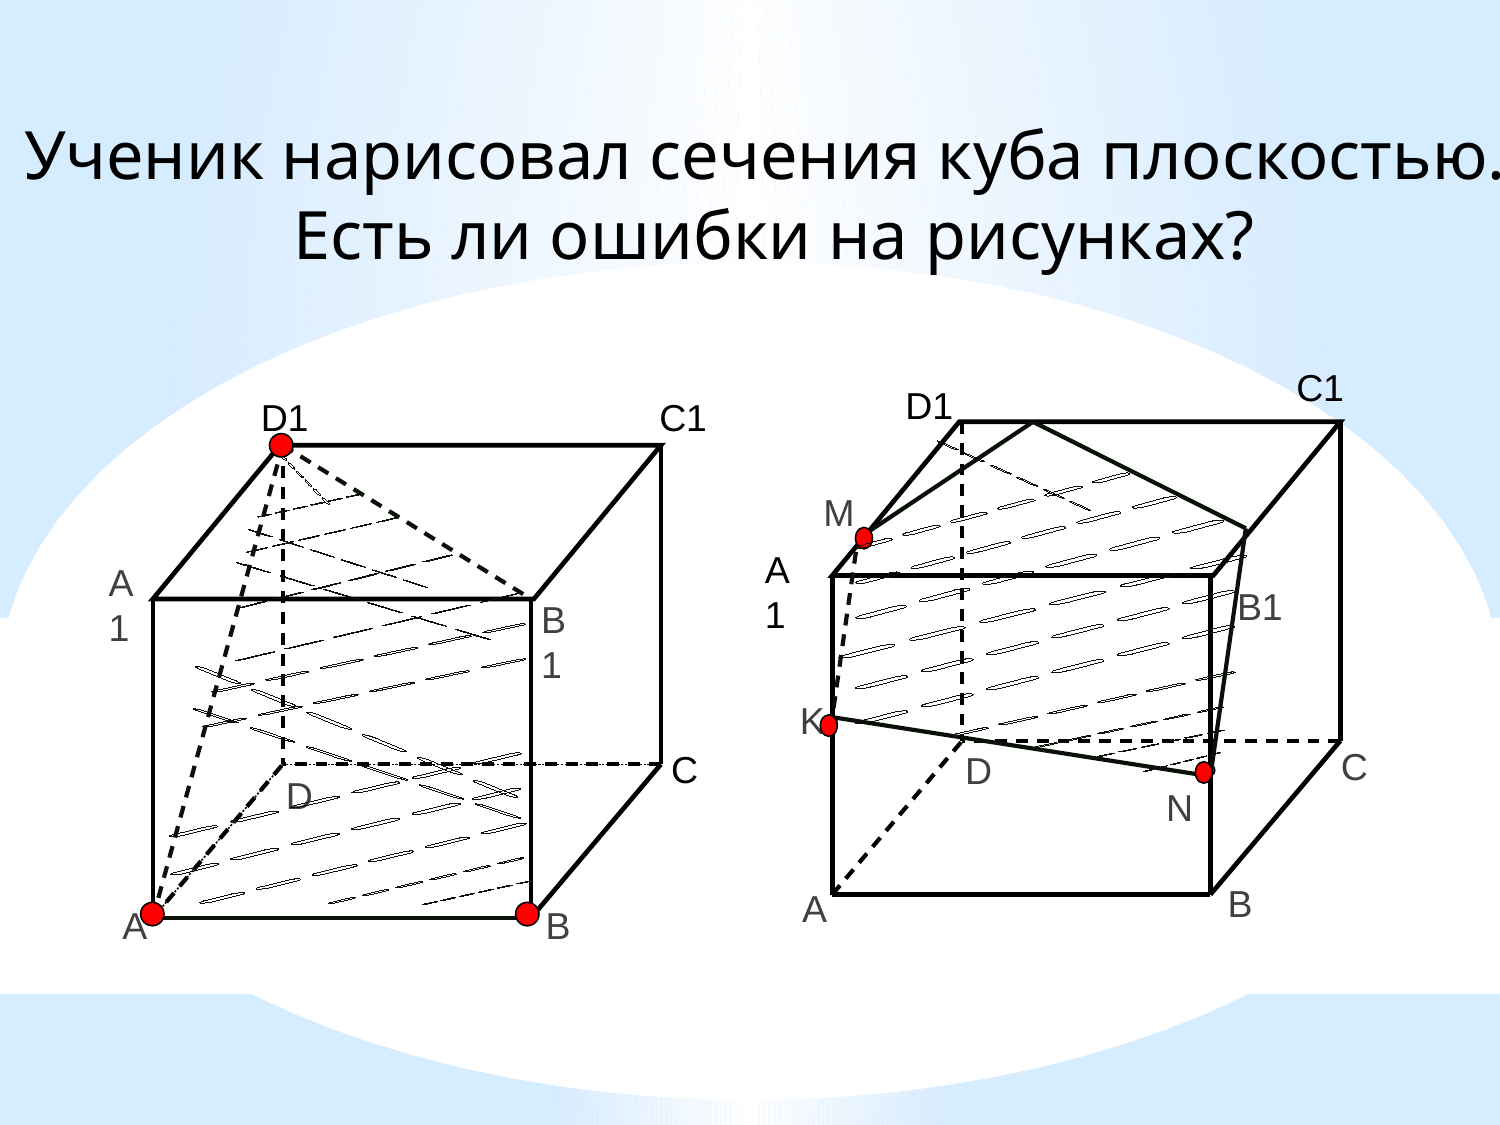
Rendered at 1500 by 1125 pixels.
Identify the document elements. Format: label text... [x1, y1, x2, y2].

text_box A1 [750, 538, 821, 644]
text_box C1 [1281, 356, 1376, 417]
text_box [820, 714, 838, 737]
text_box D1 [246, 386, 341, 447]
text_box D1 [890, 374, 986, 435]
text_box [1195, 761, 1215, 784]
text_box B [1212, 873, 1284, 933]
text_box D [271, 764, 342, 825]
text_box N [1151, 776, 1219, 837]
text_box K [785, 689, 830, 795]
text_box A [107, 894, 179, 955]
text_box B1 [526, 588, 598, 694]
text_box D1 [953, 425, 986, 435]
text_box [855, 527, 873, 549]
text_box B [530, 894, 602, 955]
text_box [140, 902, 165, 926]
text_box D [950, 739, 1022, 800]
text_box A1 [93, 551, 165, 657]
text_box M [808, 481, 845, 586]
text_box D [992, 739, 1022, 744]
text_box C [656, 738, 728, 799]
text_box Ученик нарисовал сечения куба плоскостью. Есть ли ошибки на рисунках? [10, 105, 1500, 281]
text_box C [1326, 735, 1397, 795]
text_box B1 [1222, 575, 1298, 636]
text_box C1 [644, 386, 740, 447]
text_box [269, 433, 293, 458]
text_box A [787, 878, 859, 938]
text_box [515, 902, 539, 926]
